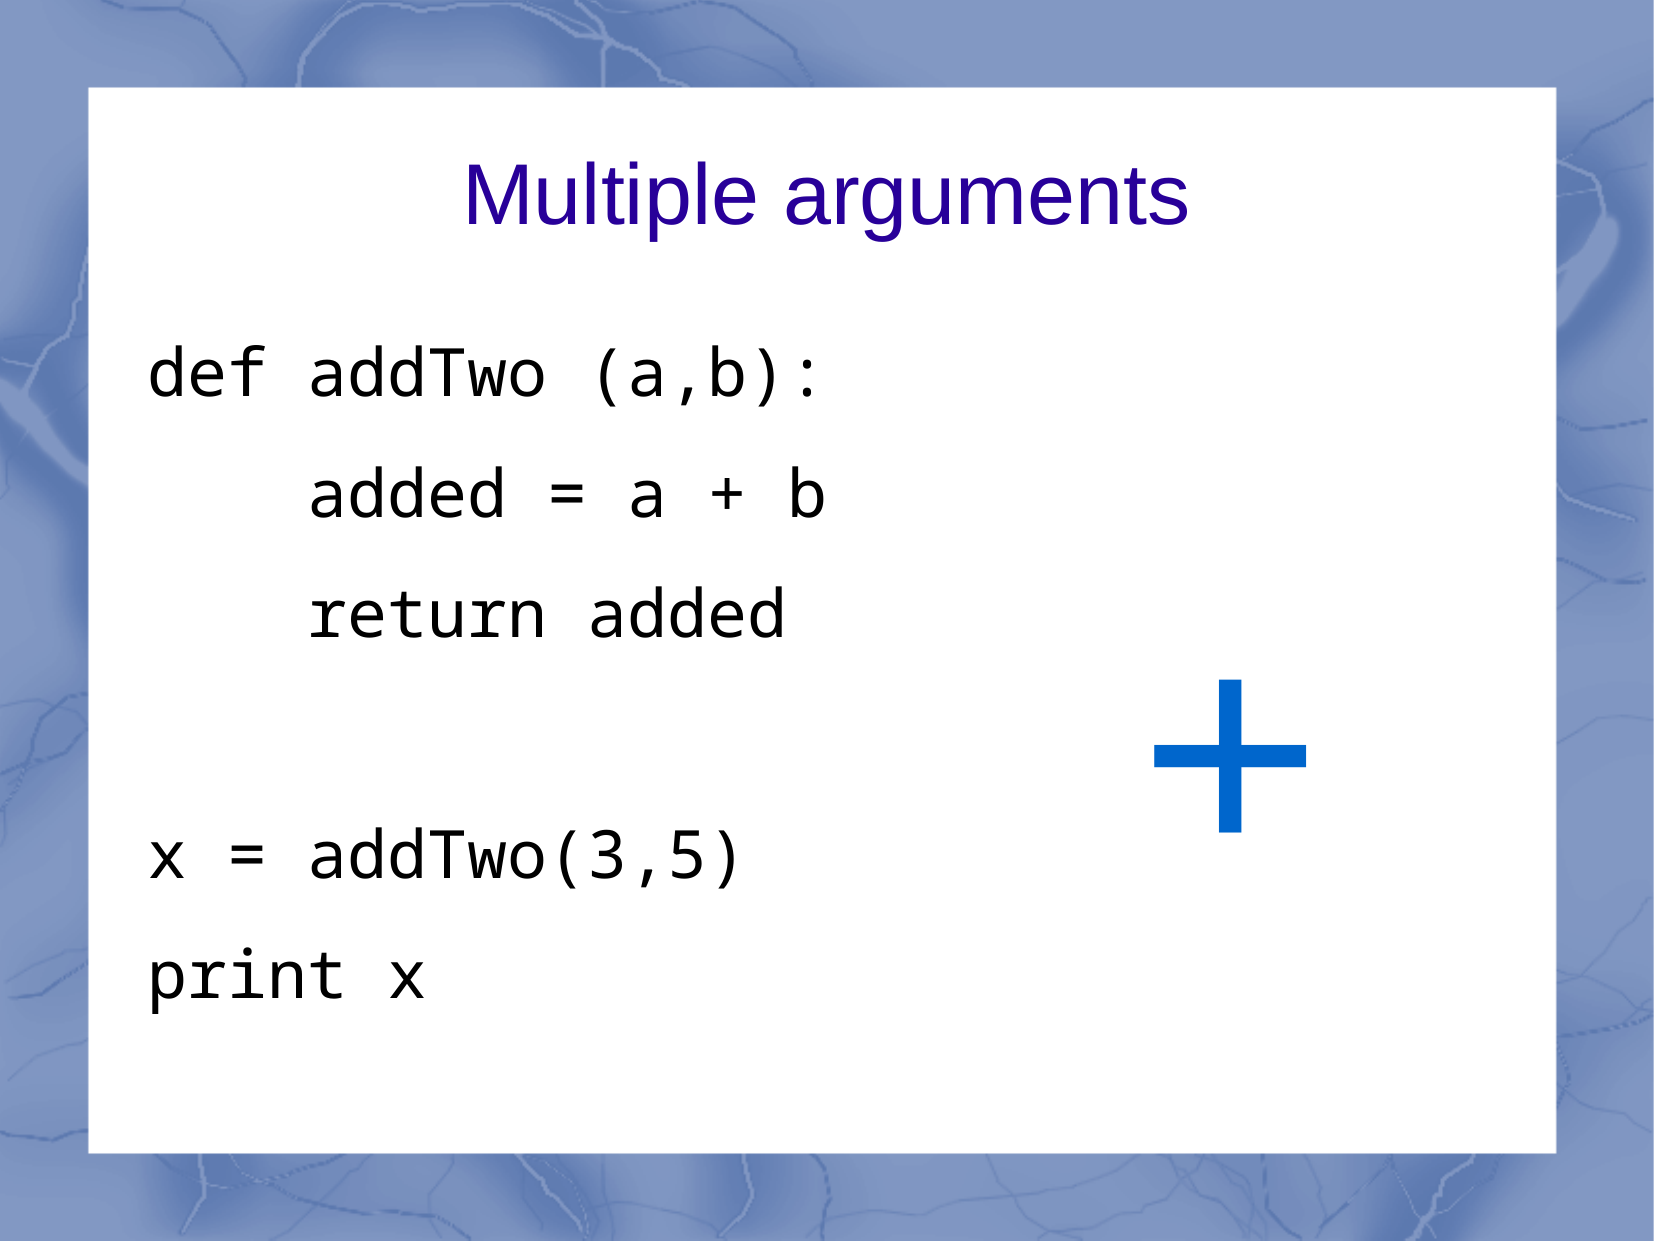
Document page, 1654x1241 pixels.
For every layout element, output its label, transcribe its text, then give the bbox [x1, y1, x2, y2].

title Multiple arguments [118, 90, 1536, 298]
text_box + [1125, 570, 1338, 935]
list def addTwo (a,b): added = a + b return added x = addTwo(3,5) print x [147, 325, 1506, 1046]
picture [0, 0, 1654, 1241]
